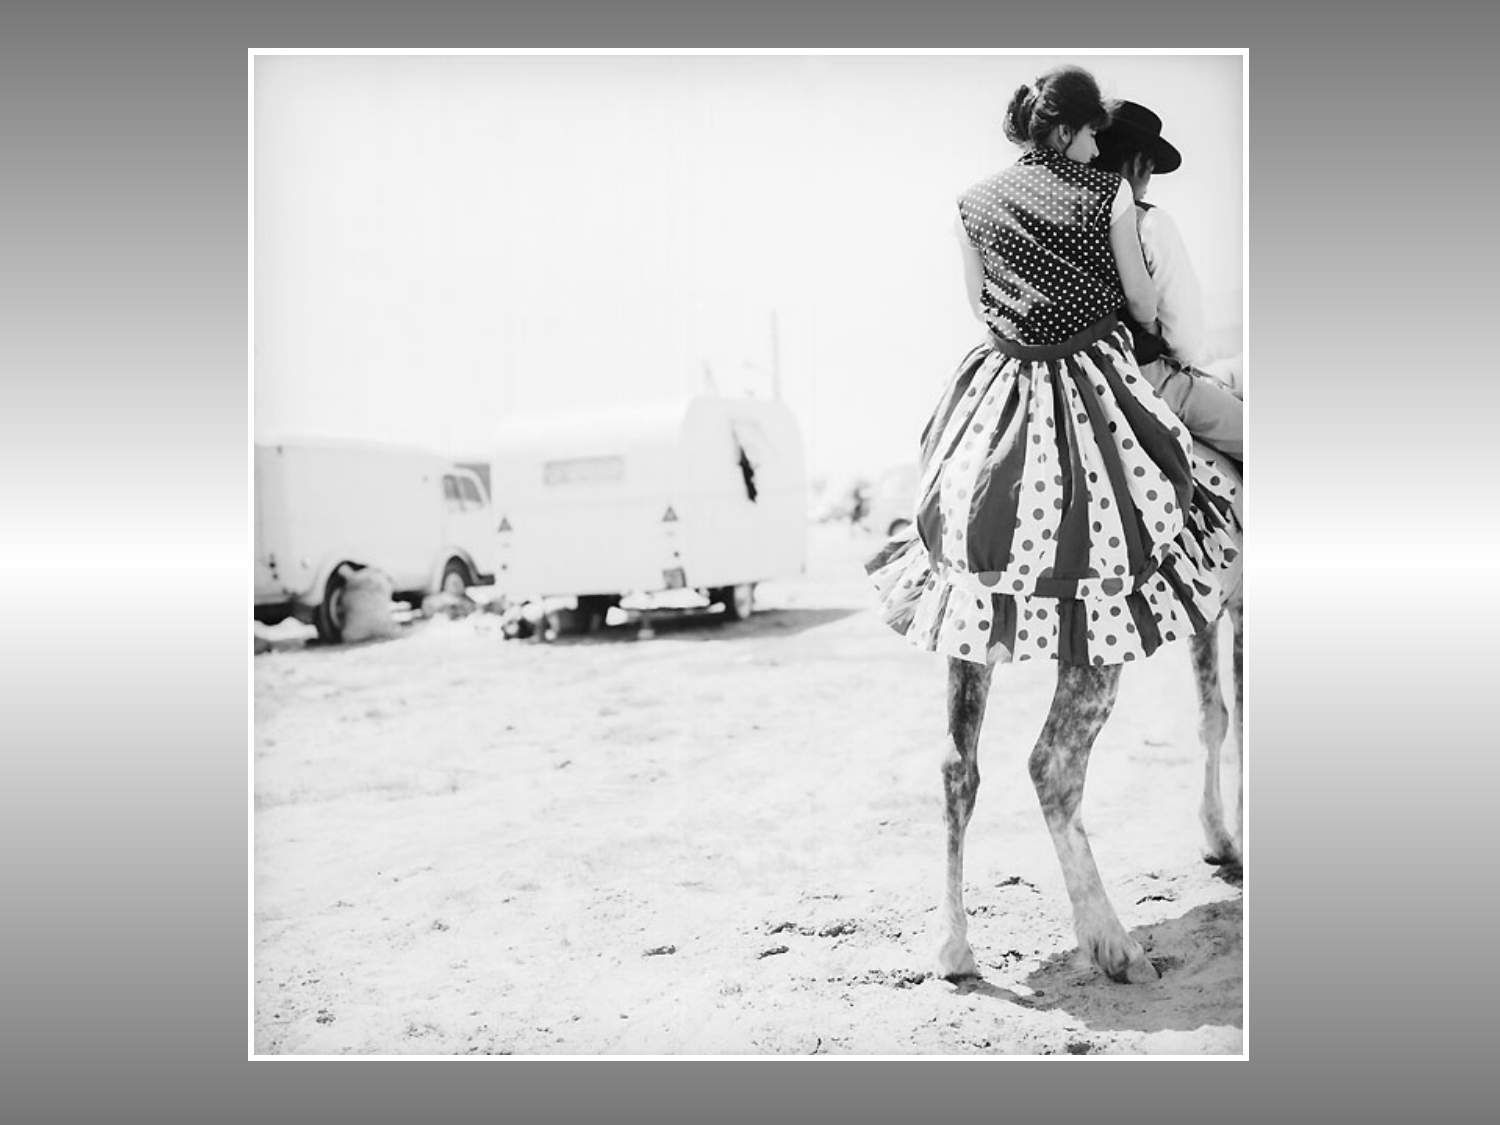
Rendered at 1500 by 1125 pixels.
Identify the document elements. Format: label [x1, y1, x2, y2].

picture [253, 54, 1243, 1055]
